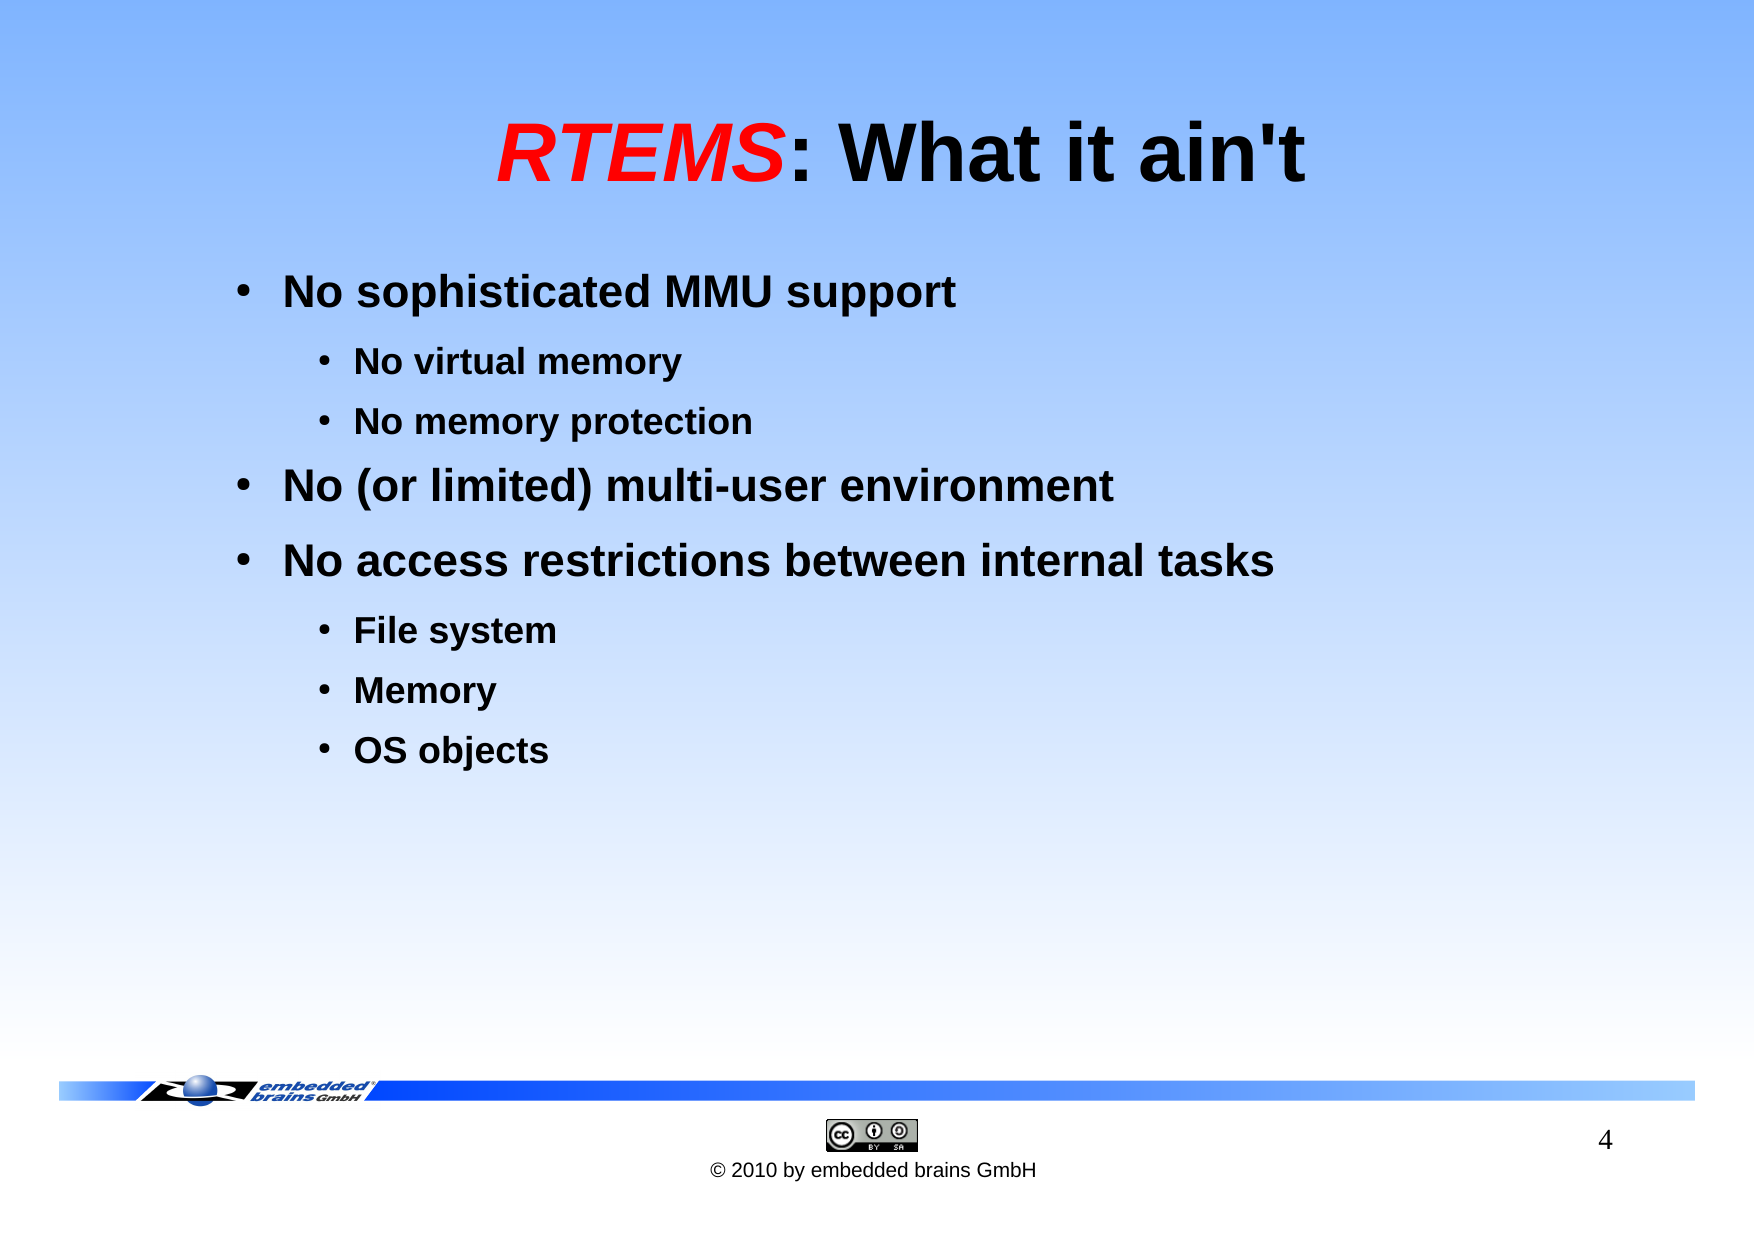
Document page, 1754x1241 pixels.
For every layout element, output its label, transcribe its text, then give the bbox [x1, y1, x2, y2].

picture [135, 1070, 381, 1111]
picture [826, 1119, 918, 1152]
title RTEMS: What it ain't [147, 59, 1620, 247]
list No sophisticated MMU support No virtual memory No memory protection No (or limited) multi-user environment No access restrictions between internal tasks File system Memory OS objects [140, 265, 1614, 1048]
